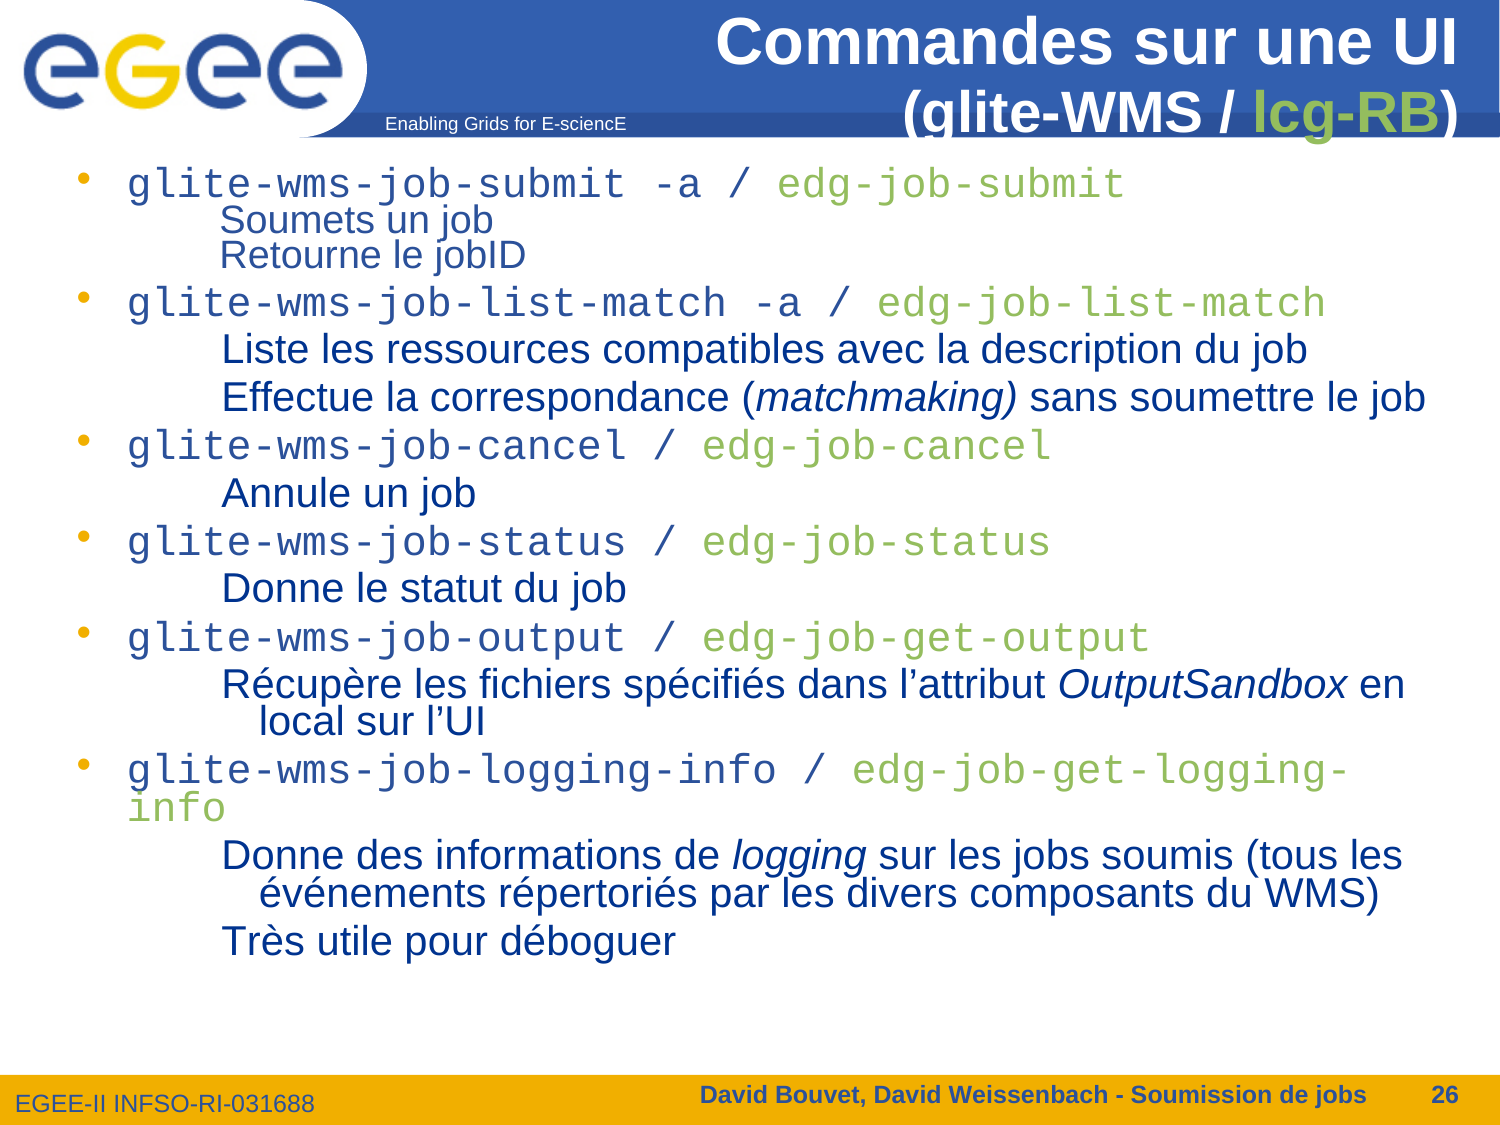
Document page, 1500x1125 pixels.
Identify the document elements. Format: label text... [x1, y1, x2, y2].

picture [18, 30, 349, 112]
list glite-wms-job-submit -a / edg-job-submit Soumets un job Retourne le jobID glite-wms-job-list-match -a / edg-job-list-match Liste les ressources compatibles avec la description du job Effectue la correspondance (matchmaking) sans soumettre le job glite-wms-job-cancel / edg-job-cancel Annule un job glite-wms-job-status / edg-job-status Donne le statut du job glite-wms-job-output / edg-job-get-output Récupère les fichiers spécifiés dans l’attribut OutputSandbox en local sur l’UI glite-wms-job-logging-info / edg-job-get-logging-info Donne des informations de logging sur les jobs soumis (tous les événements répertoriés par les divers composants du WMS)‏ Très utile pour déboguer [56, 159, 1466, 1051]
title Commandes sur une UI (glite-WMS / lcg-RB)‏ [369, 0, 1475, 153]
